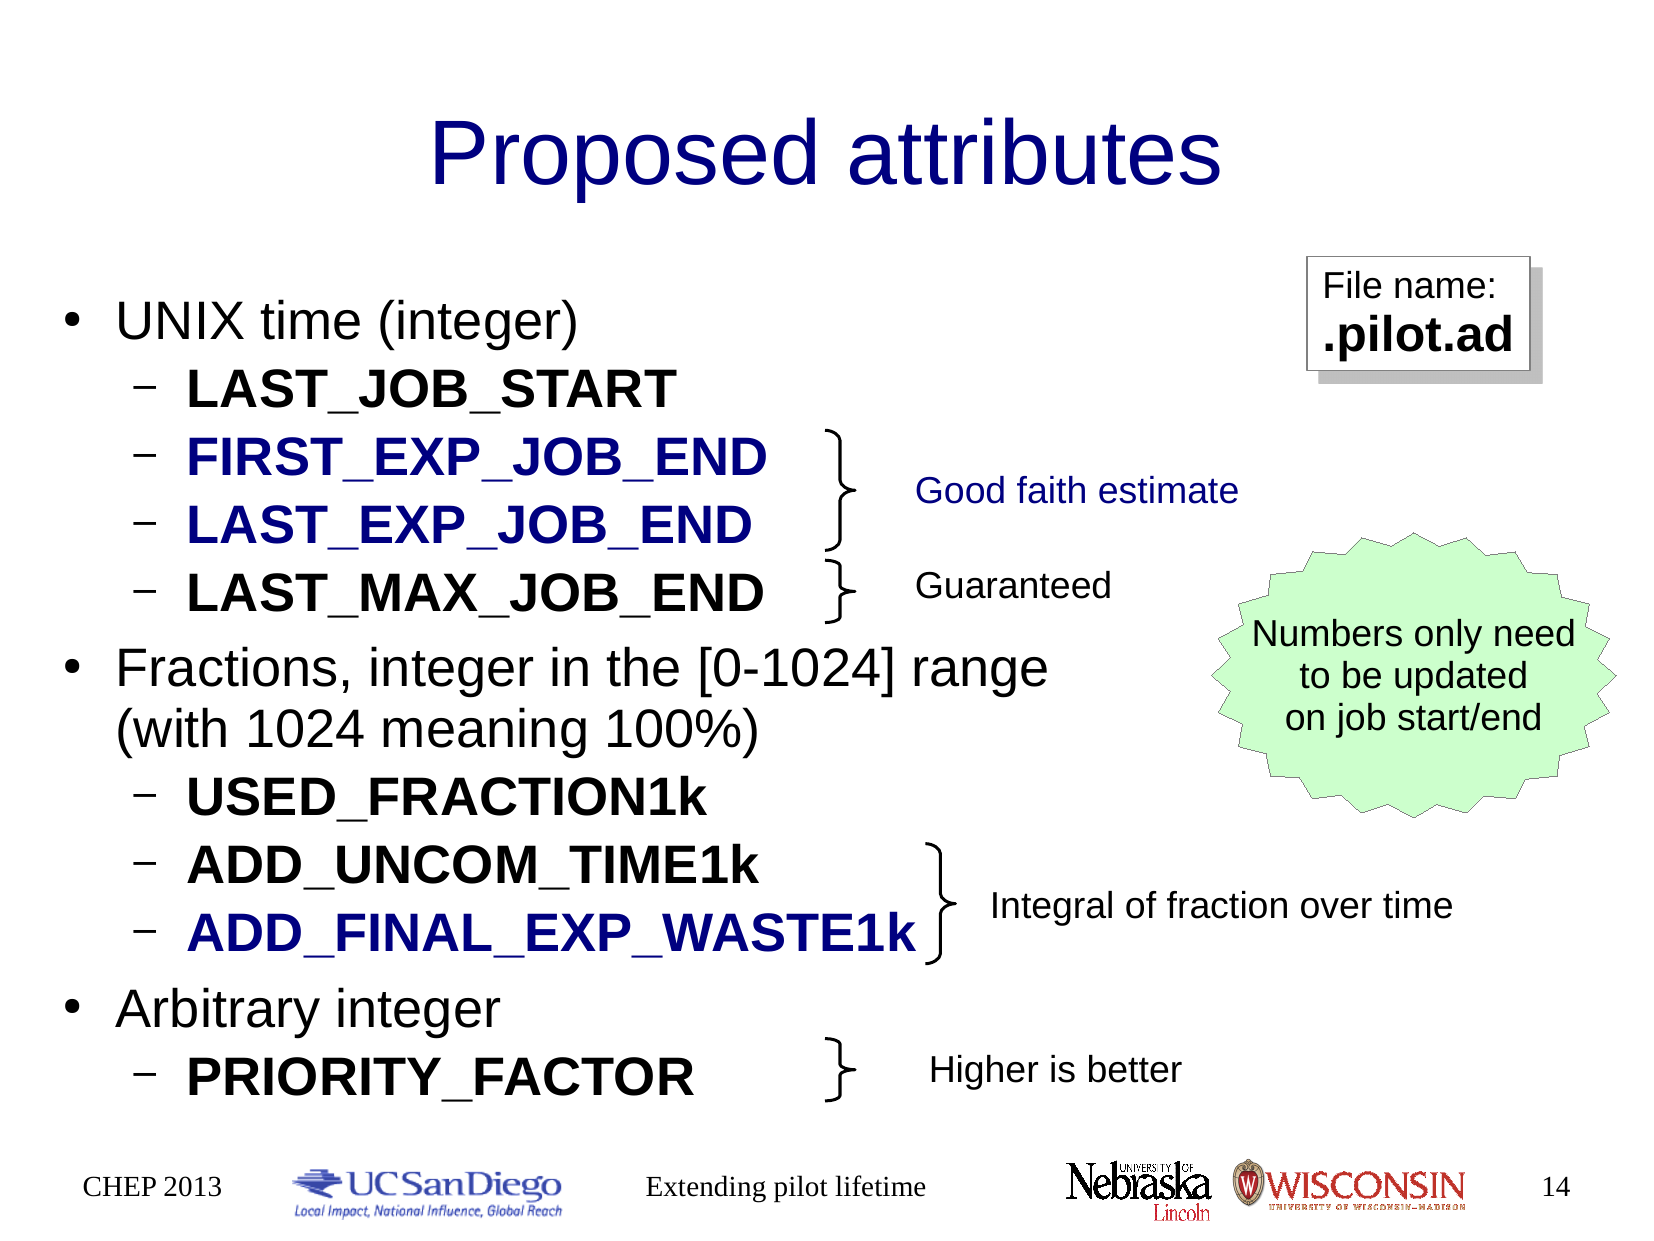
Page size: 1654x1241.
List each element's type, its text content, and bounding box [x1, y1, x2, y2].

text_box Guaranteed [900, 556, 1128, 614]
text_box Higher is better [914, 1041, 1198, 1099]
text_box File name: .pilot.ad [1306, 256, 1531, 371]
text_box Integral of fraction over time [975, 877, 1469, 934]
picture [1232, 1158, 1465, 1210]
text_box Good faith estimate [900, 462, 1255, 519]
picture [292, 1169, 563, 1220]
title Proposed attributes [82, 49, 1571, 257]
list UNIX time (integer) LAST_JOB_START FIRST_EXP_JOB_END LAST_EXP_JOB_END LAST_MAX_JOB_END Fractions, integer in the [0-1024] range (with 1024 meaning 100%) USED_FRACTION1k ADD_UNCOM_TIME1k ADD_FINAL_EXP_WASTE1k Arbitrary integer PRIORITY_FACTOR [45, 290, 1636, 1156]
text_box Numbers only need to be updated on job start/end [1211, 532, 1617, 818]
picture [1066, 1160, 1212, 1221]
